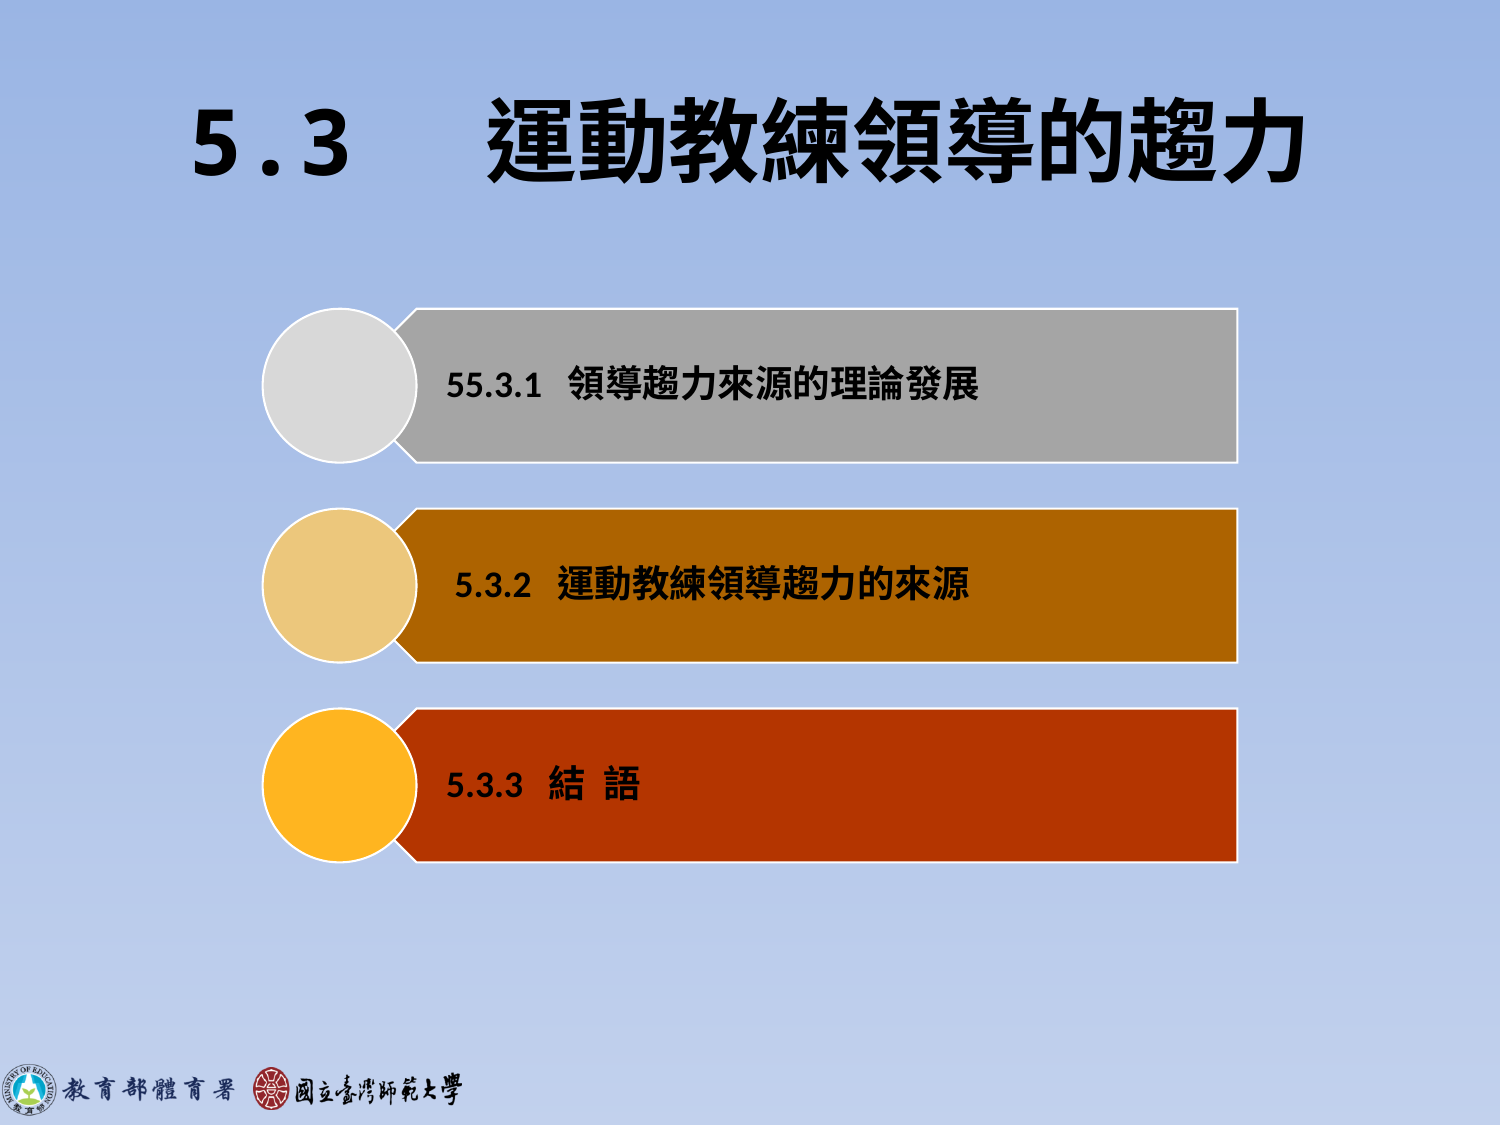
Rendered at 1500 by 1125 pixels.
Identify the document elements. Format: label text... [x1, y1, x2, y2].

text_box 5.3.2 運動教練領導趨力的來源 [394, 508, 1238, 663]
title 5.3 運動教練領導的趨力 [75, 45, 1426, 233]
text_box [262, 708, 417, 863]
text_box 55.3.1 領導趨力來源的理論發展 [394, 308, 1238, 463]
text_box [262, 508, 417, 663]
text_box 5.3.3 結 語 [394, 708, 1238, 863]
text_box [262, 308, 417, 463]
